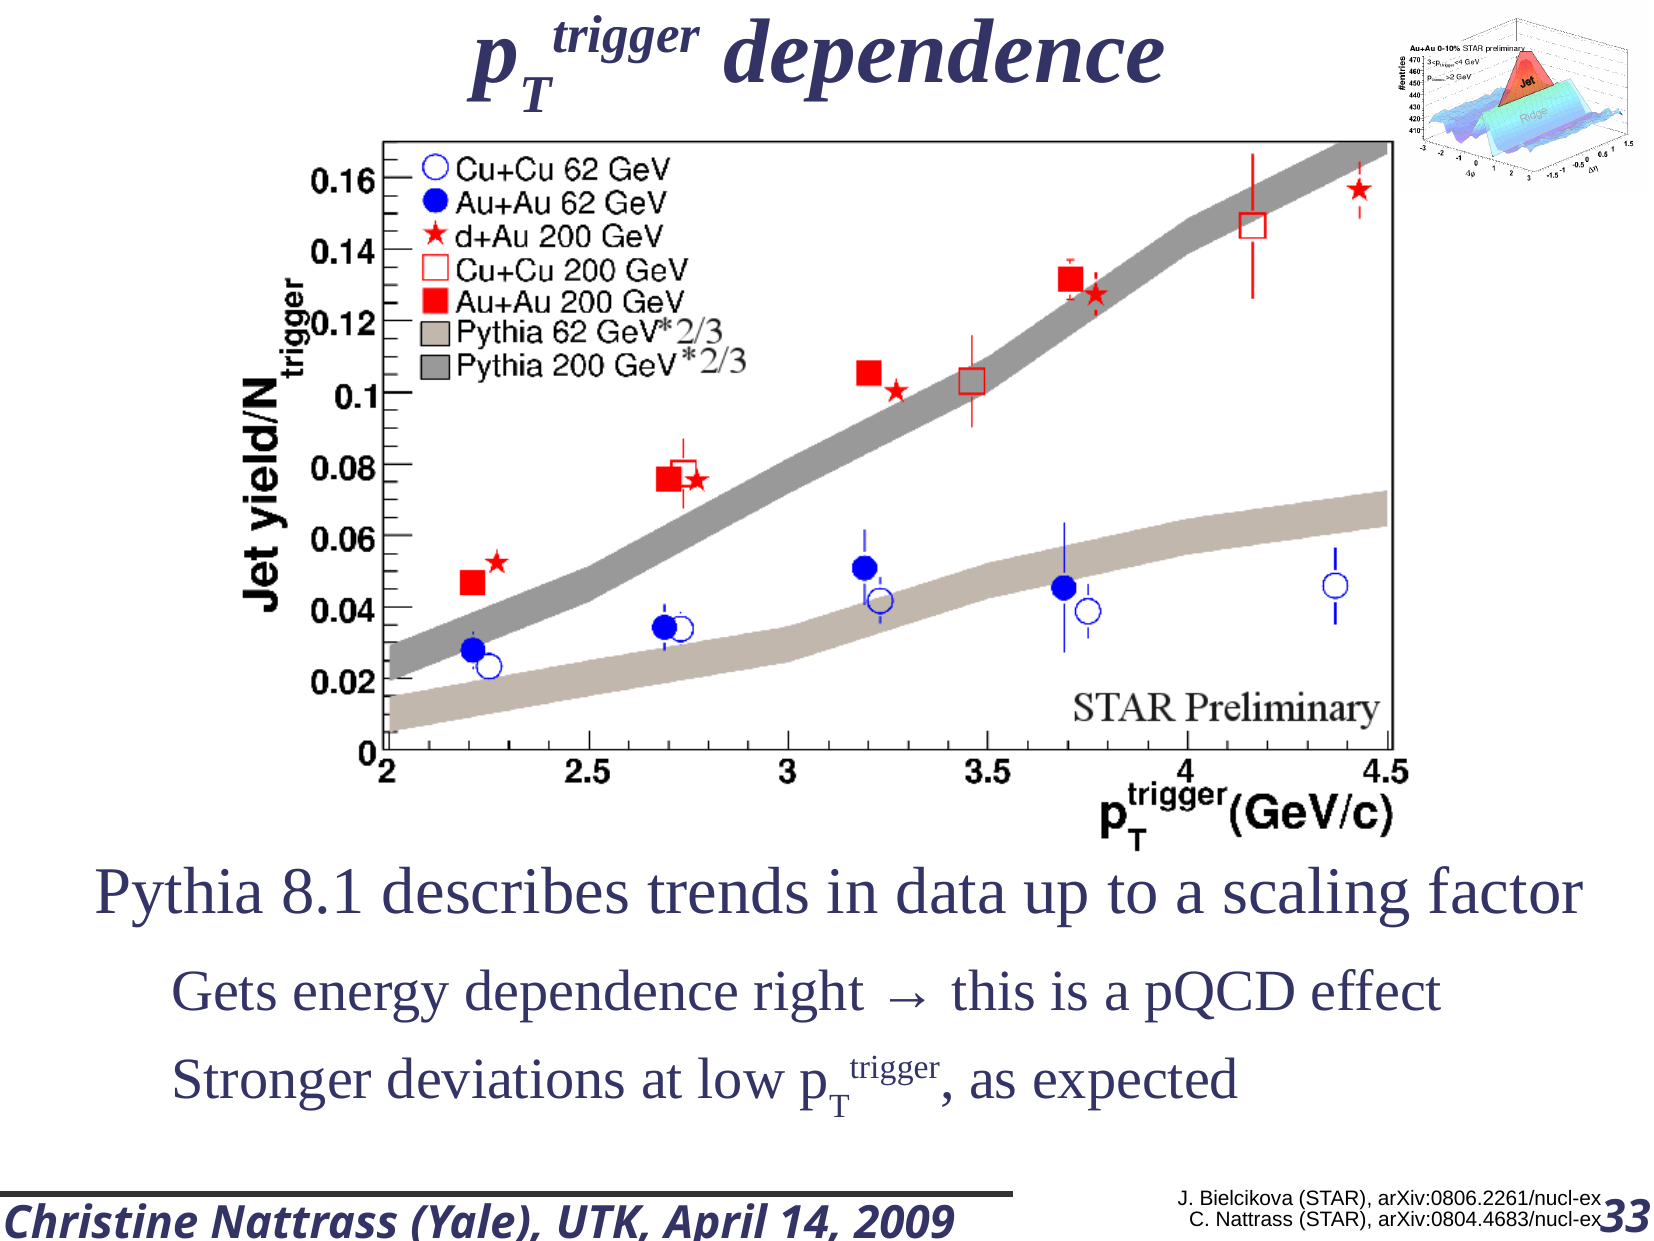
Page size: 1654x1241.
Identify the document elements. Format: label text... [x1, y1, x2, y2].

picture [229, 0, 1654, 854]
text_box J. Bielcikova (STAR), arXiv:0806.2261/nucl-ex C. Nattrass (STAR), arXiv:0804.4683/nucl-ex [1100, 1180, 1617, 1241]
title pTtrigger dependence [76, 0, 1398, 125]
list Pythia 8.1 describes trends in data up to a scaling factor Gets energy dependence right → this is a pQCD effect Stronger deviations at low pTtrigger, as expected [76, 854, 1648, 1202]
